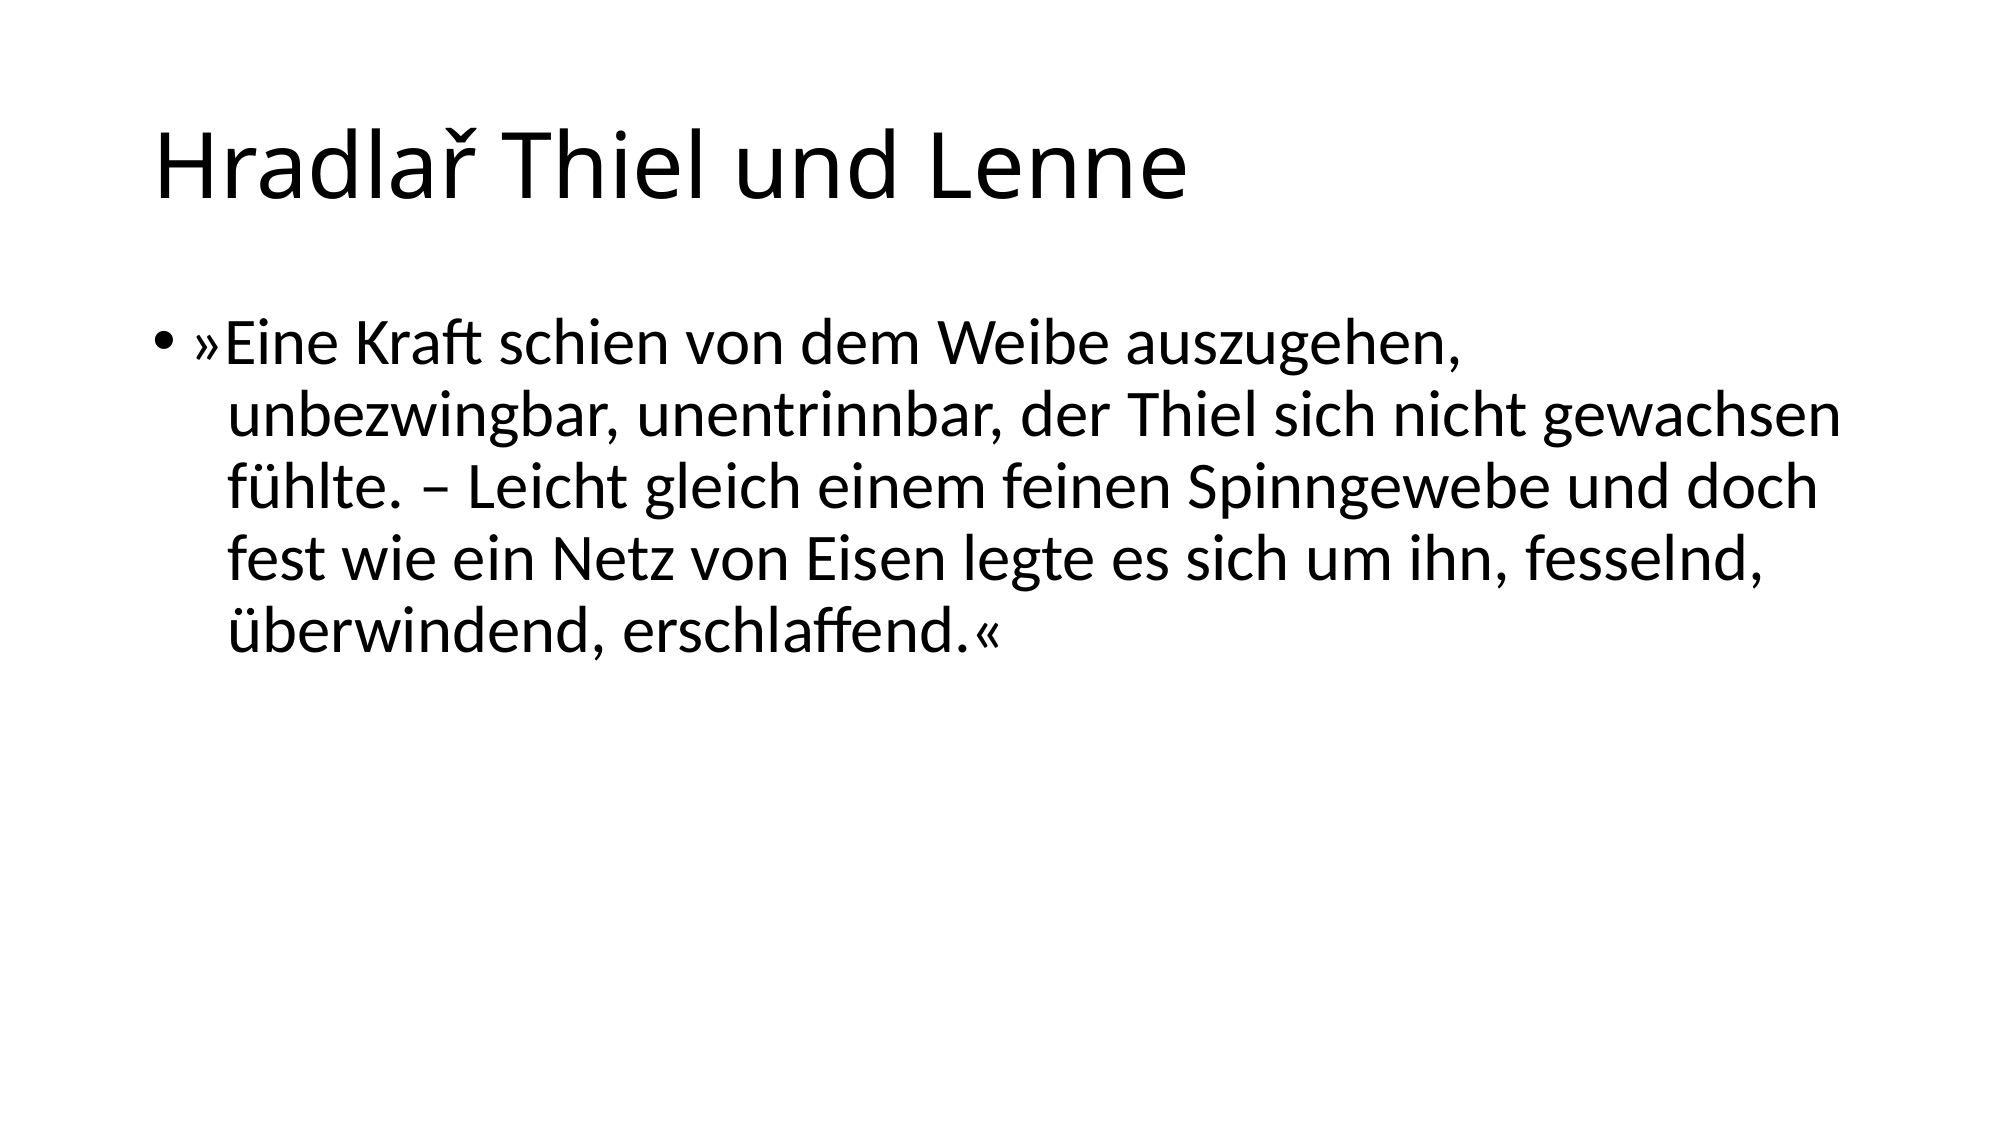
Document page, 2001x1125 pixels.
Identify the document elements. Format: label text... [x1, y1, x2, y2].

list »Eine Kraft schien von dem Weibe auszugehen, unbezwingbar, unentrinnbar, der Thiel sich nicht gewachsen fühlte. – Leicht gleich einem feinen Spinngewebe und doch fest wie ein Netz von Eisen legte es sich um ihn, fesselnd, überwindend, erschlaffend.« [137, 299, 1863, 1014]
title Hradlař Thiel und Lenne [137, 59, 1863, 278]
